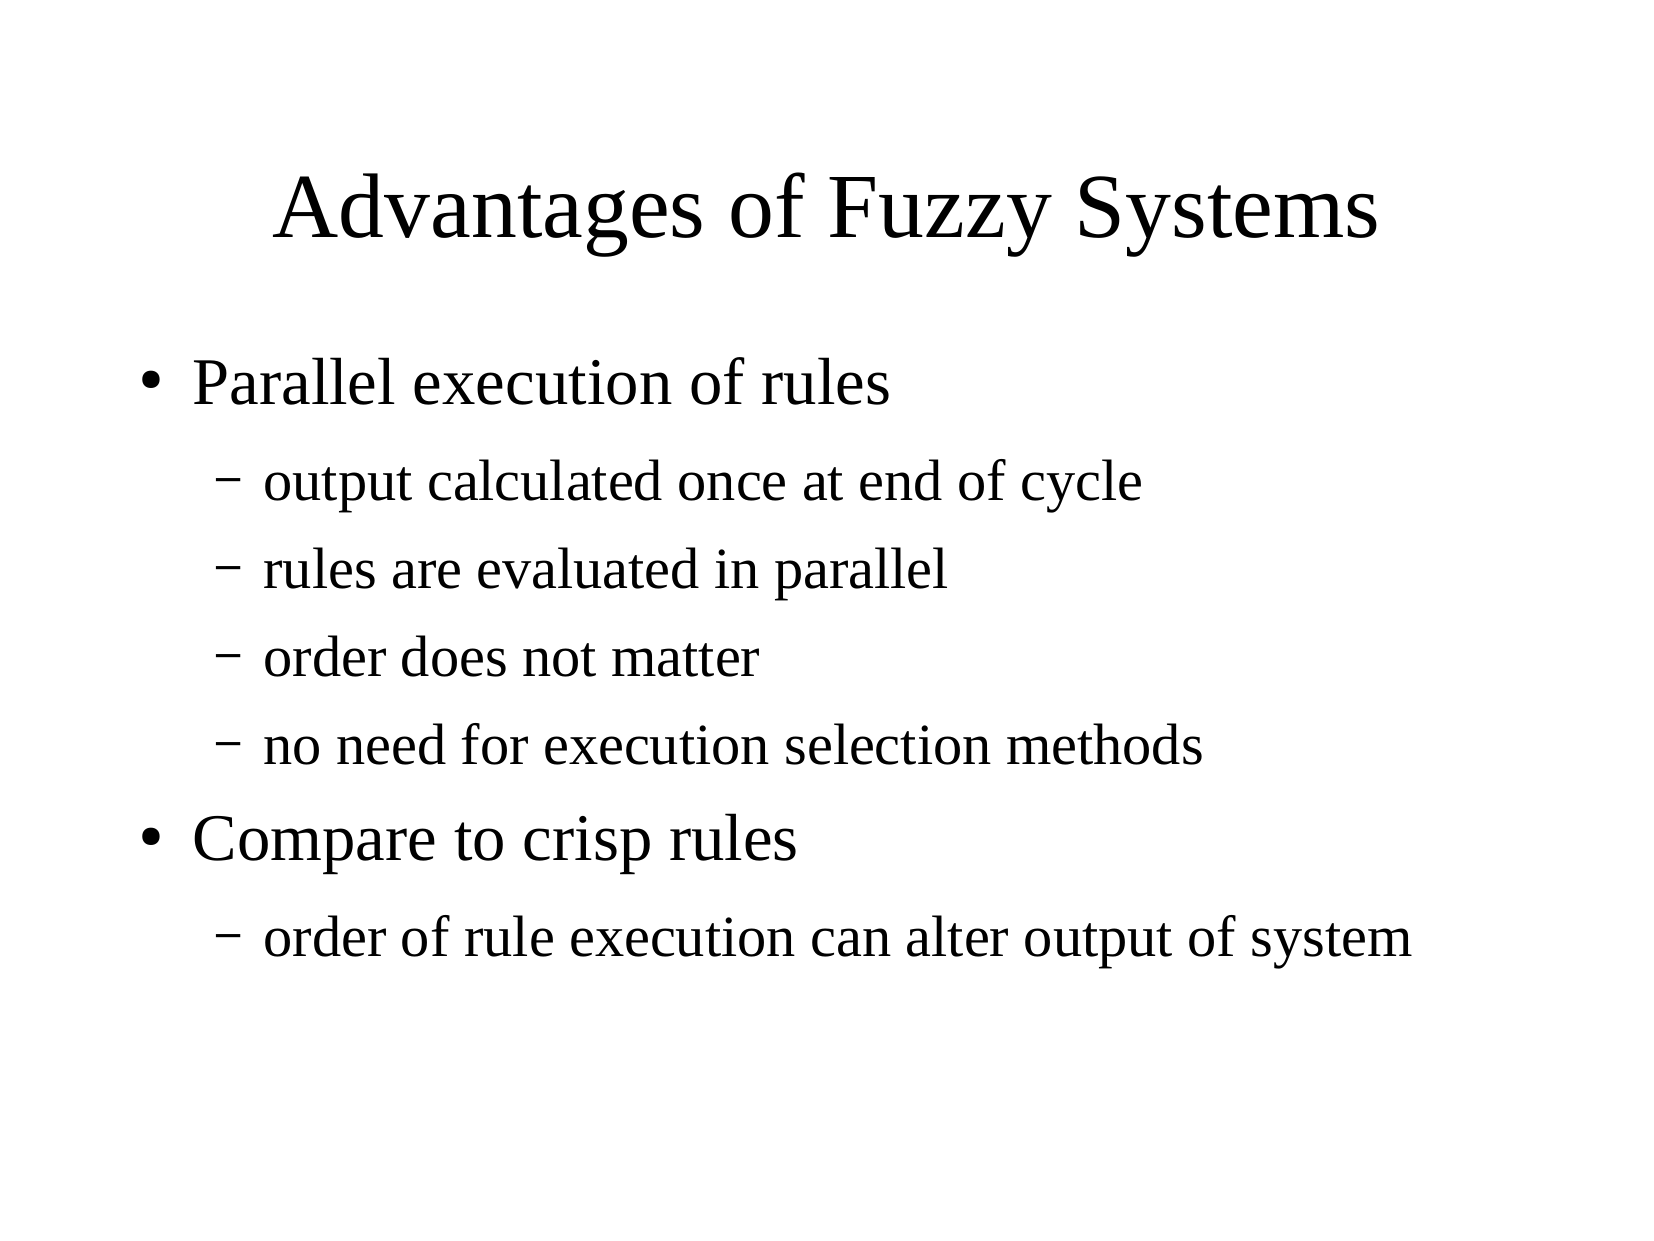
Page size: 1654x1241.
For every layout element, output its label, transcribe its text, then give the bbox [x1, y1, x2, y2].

title Advantages of Fuzzy Systems [121, 102, 1534, 311]
list Parallel execution of rules output calculated once at end of cycle rules are evaluated in parallel order does not matter no need for execution selection methods Compare to crisp rules order of rule execution can alter output of system [121, 344, 1534, 1127]
